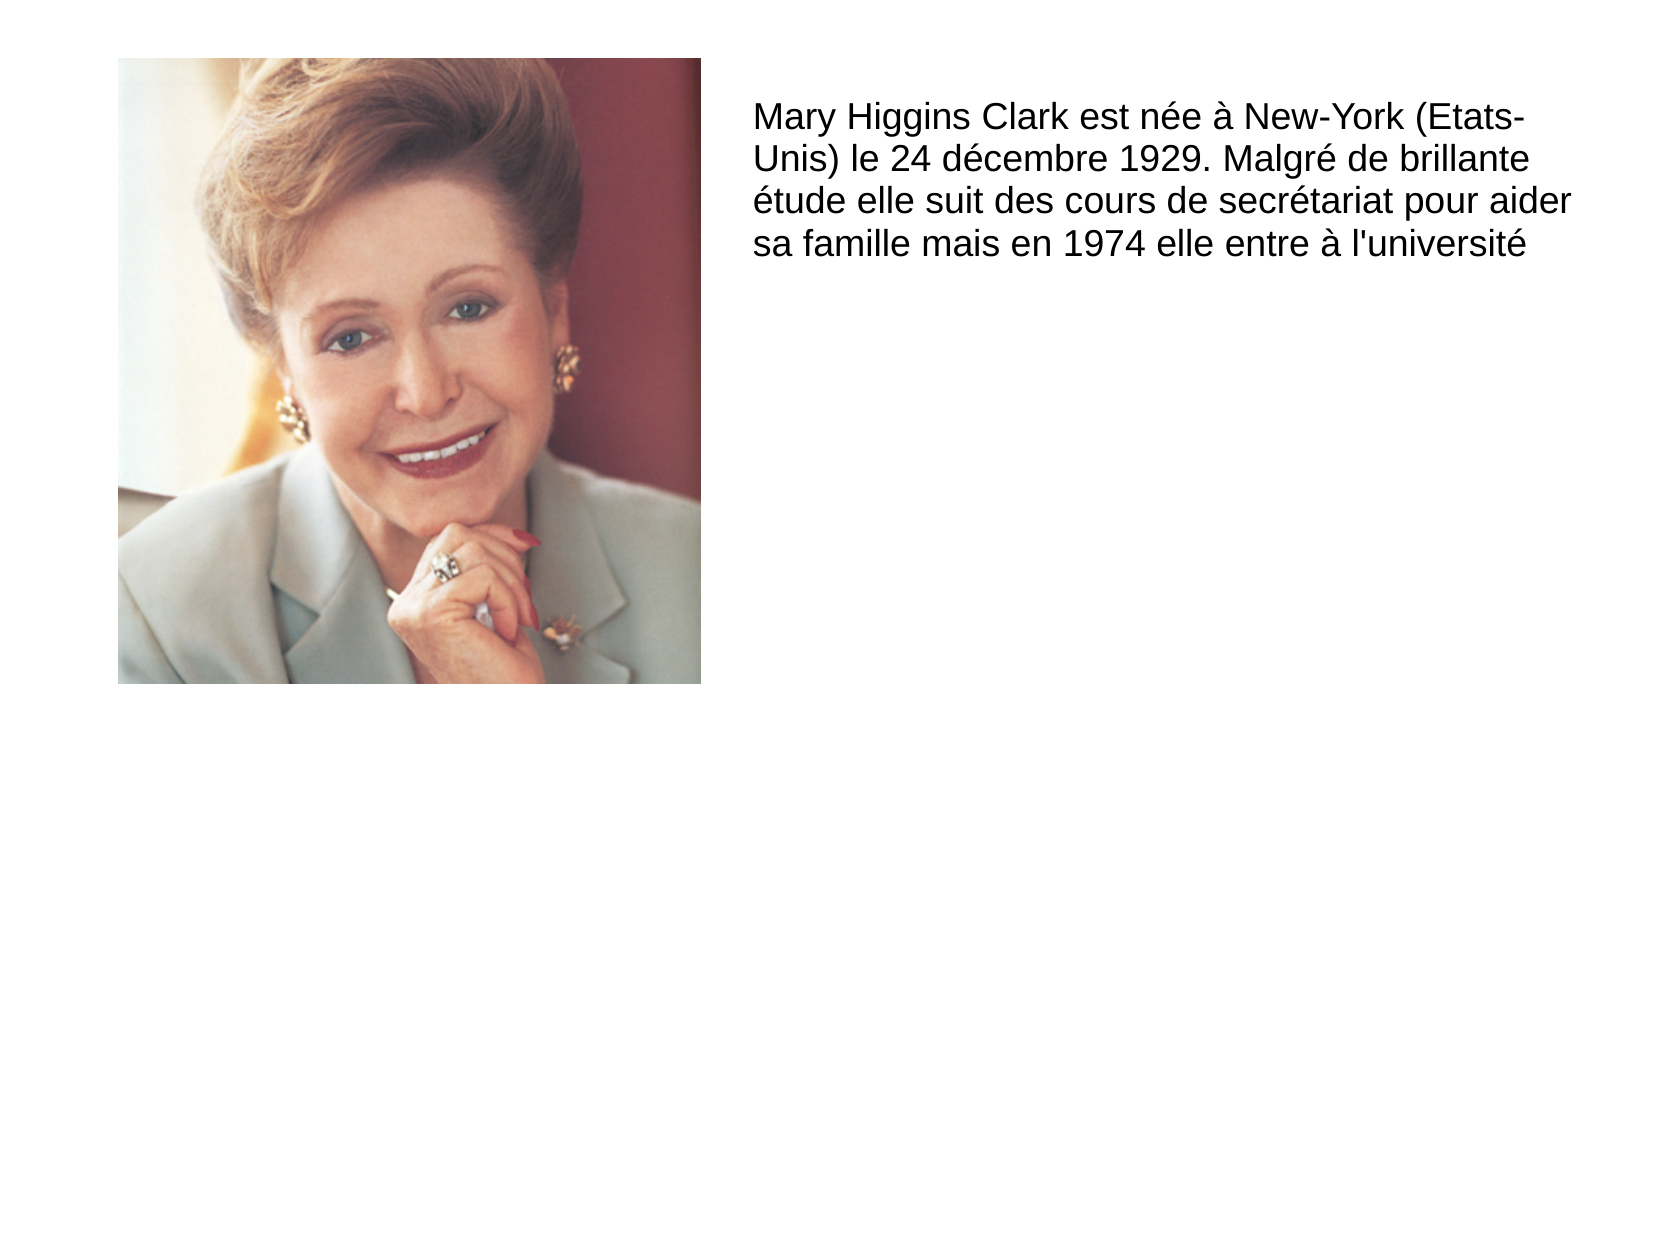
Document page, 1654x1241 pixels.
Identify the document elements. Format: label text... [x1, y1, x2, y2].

picture [118, 58, 701, 684]
text_box Mary Higgins Clark est née à New-York (Etats-Unis) le 24 décembre 1929. Malgré de brillante étude elle suit des cours de secrétariat pour aider sa famille mais en 1974 elle entre à l'université [738, 88, 1595, 272]
